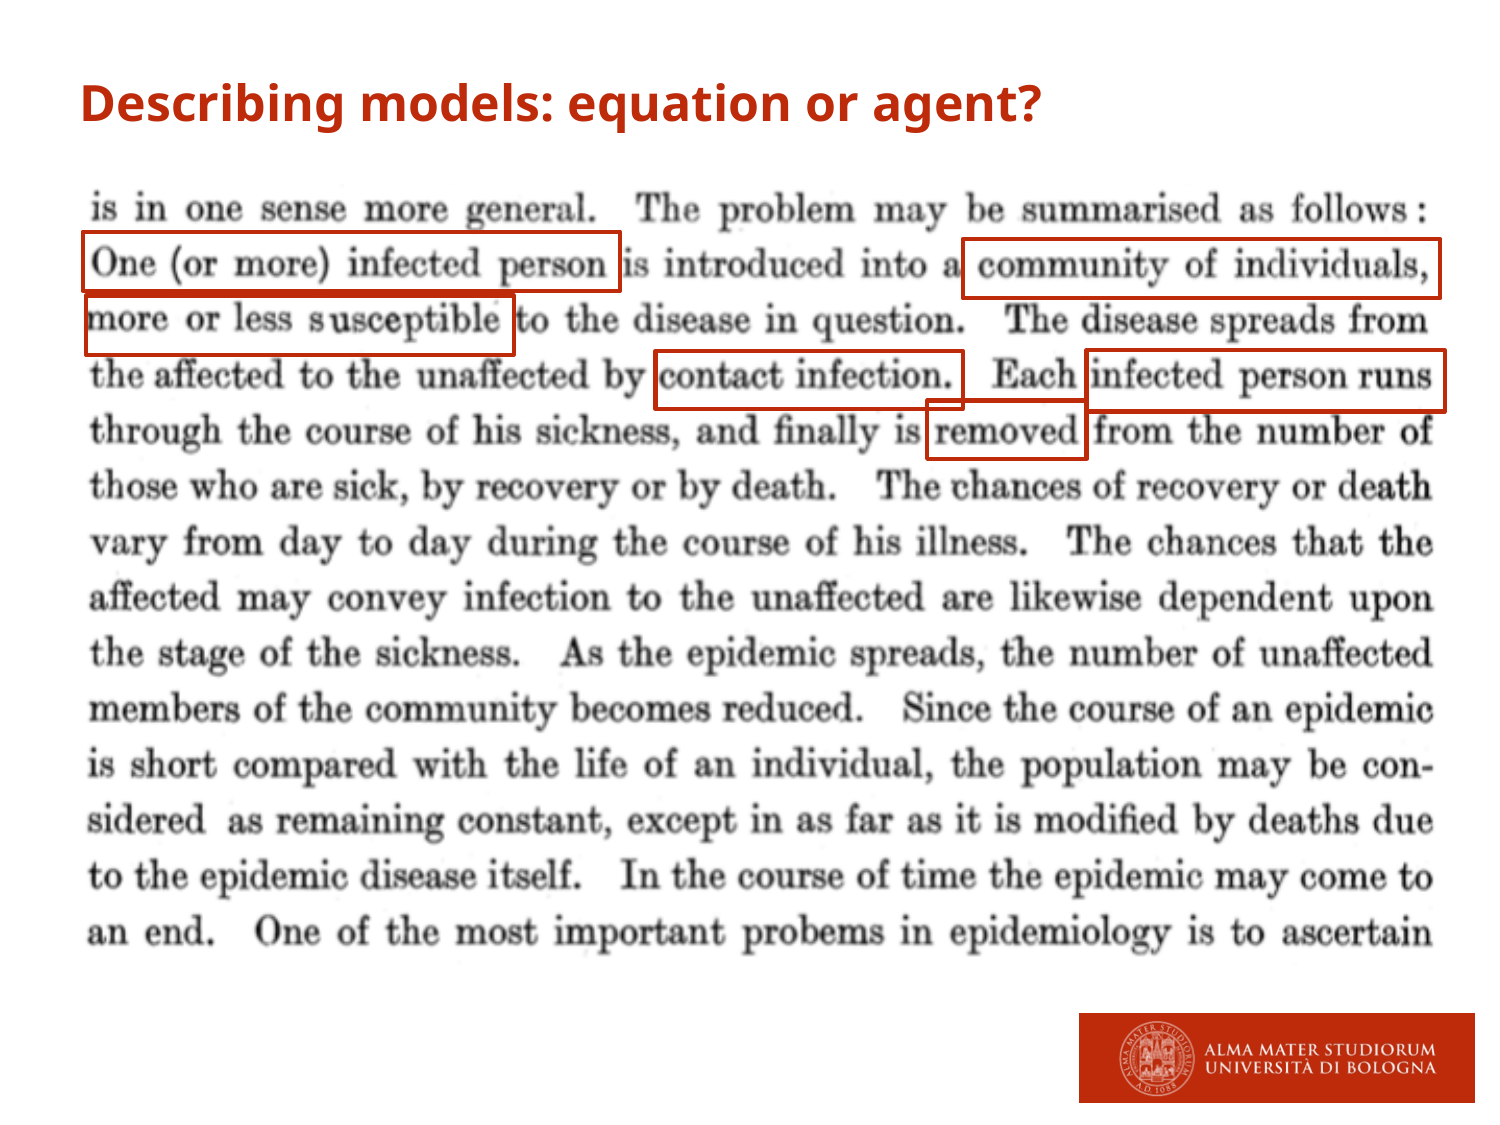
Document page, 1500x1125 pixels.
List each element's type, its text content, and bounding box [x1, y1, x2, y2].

picture [76, 184, 1450, 965]
list Describing models: equation or agent? [64, 78, 1447, 185]
